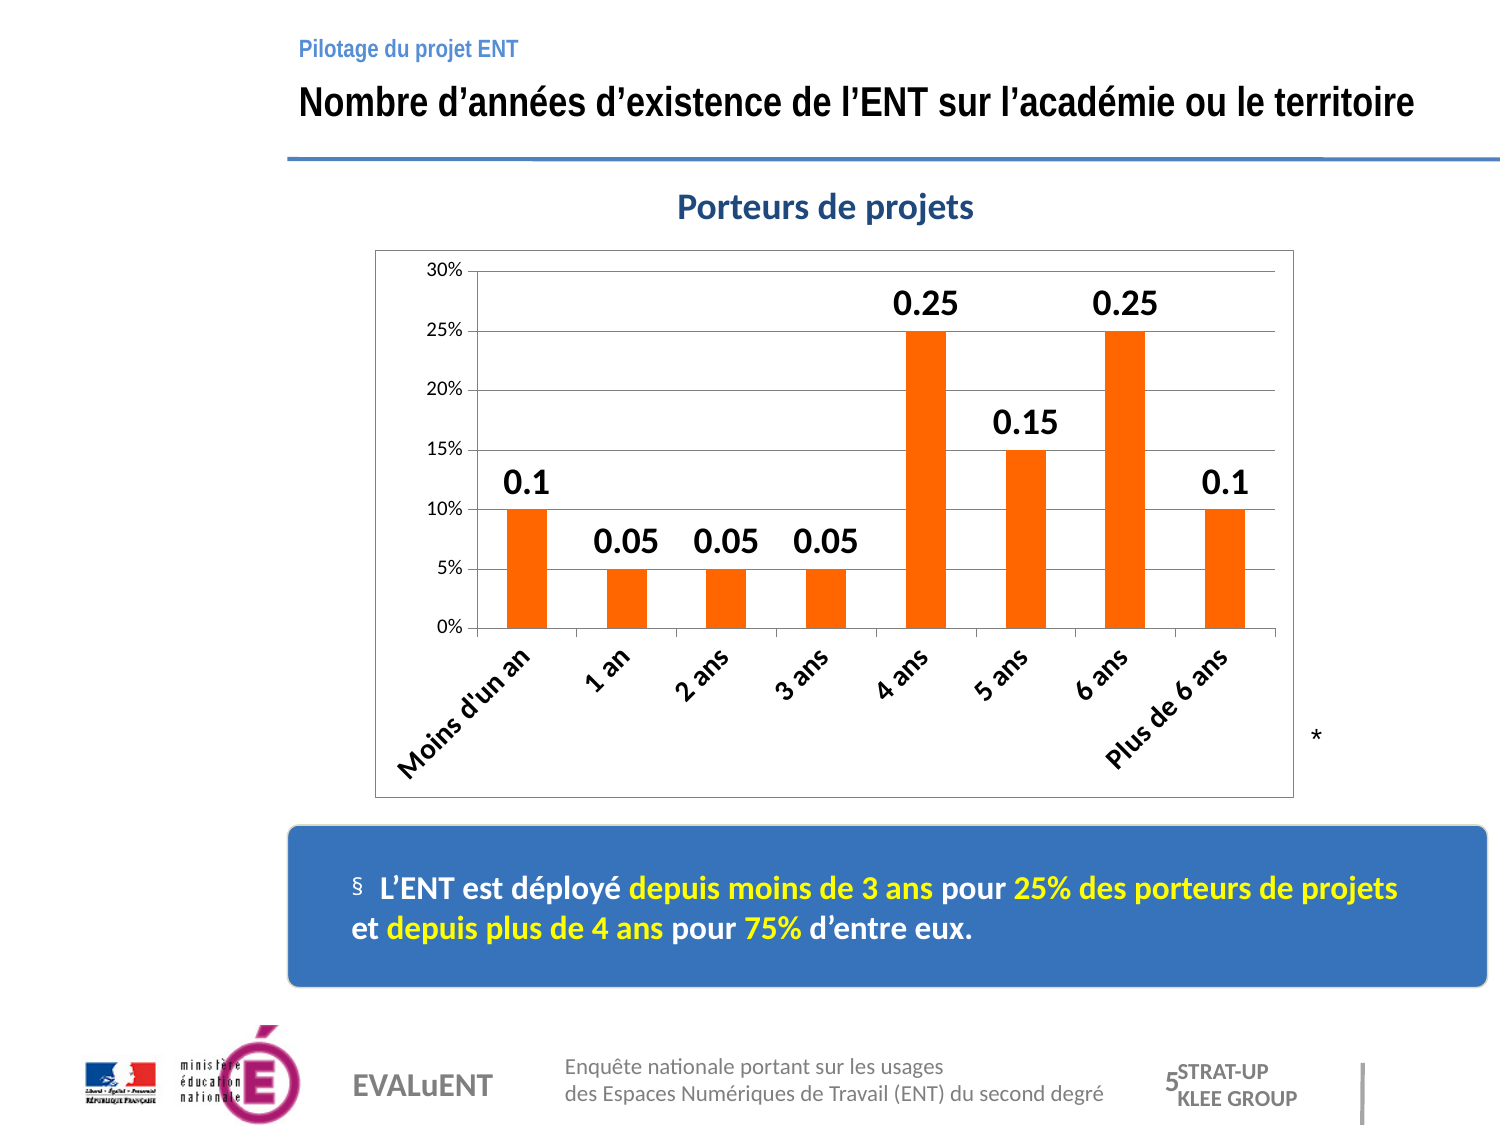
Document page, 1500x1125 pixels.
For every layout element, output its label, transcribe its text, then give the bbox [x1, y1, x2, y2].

text_box Porteurs de projets [662, 174, 994, 236]
text_box Pilotage du projet ENT Nombre d’années d’existence de l’ENT sur l’académie ou le territoire [284, 25, 1455, 100]
text_box [1074, 1050, 1426, 1110]
chart [375, 249, 1294, 798]
text_box L’ENT est déployé depuis moins de 3 ans pour 25% des porteurs de projets et depuis plus de 4 ans pour 75% d’entre eux. [287, 825, 1488, 988]
text_box * [1295, 712, 1338, 763]
